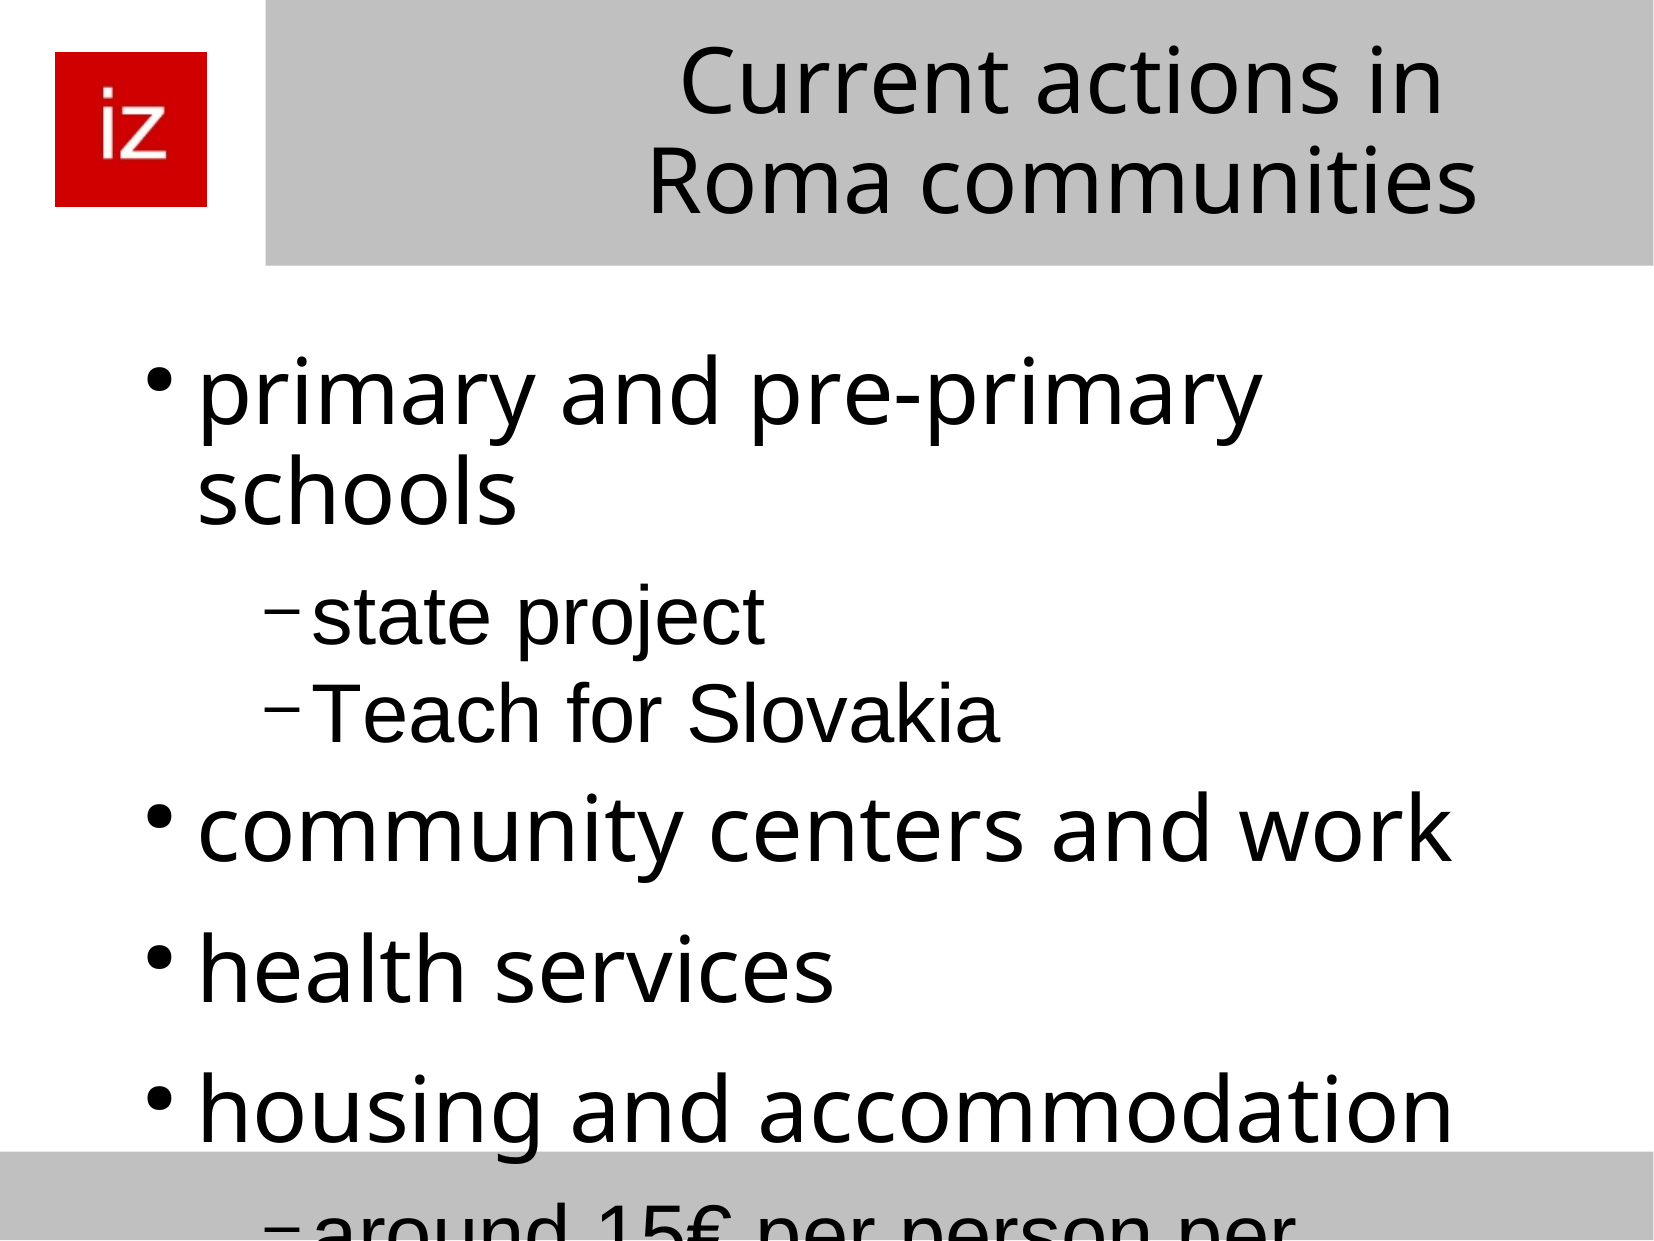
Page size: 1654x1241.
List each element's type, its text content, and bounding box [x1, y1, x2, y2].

list primary and pre-primary schools state project Teach for Slovakia community centers and work health services housing and accommodation around 15€ per person per month [29, 344, 1533, 1198]
title Current actions in Roma communities [561, 29, 1565, 237]
picture [55, 52, 207, 207]
